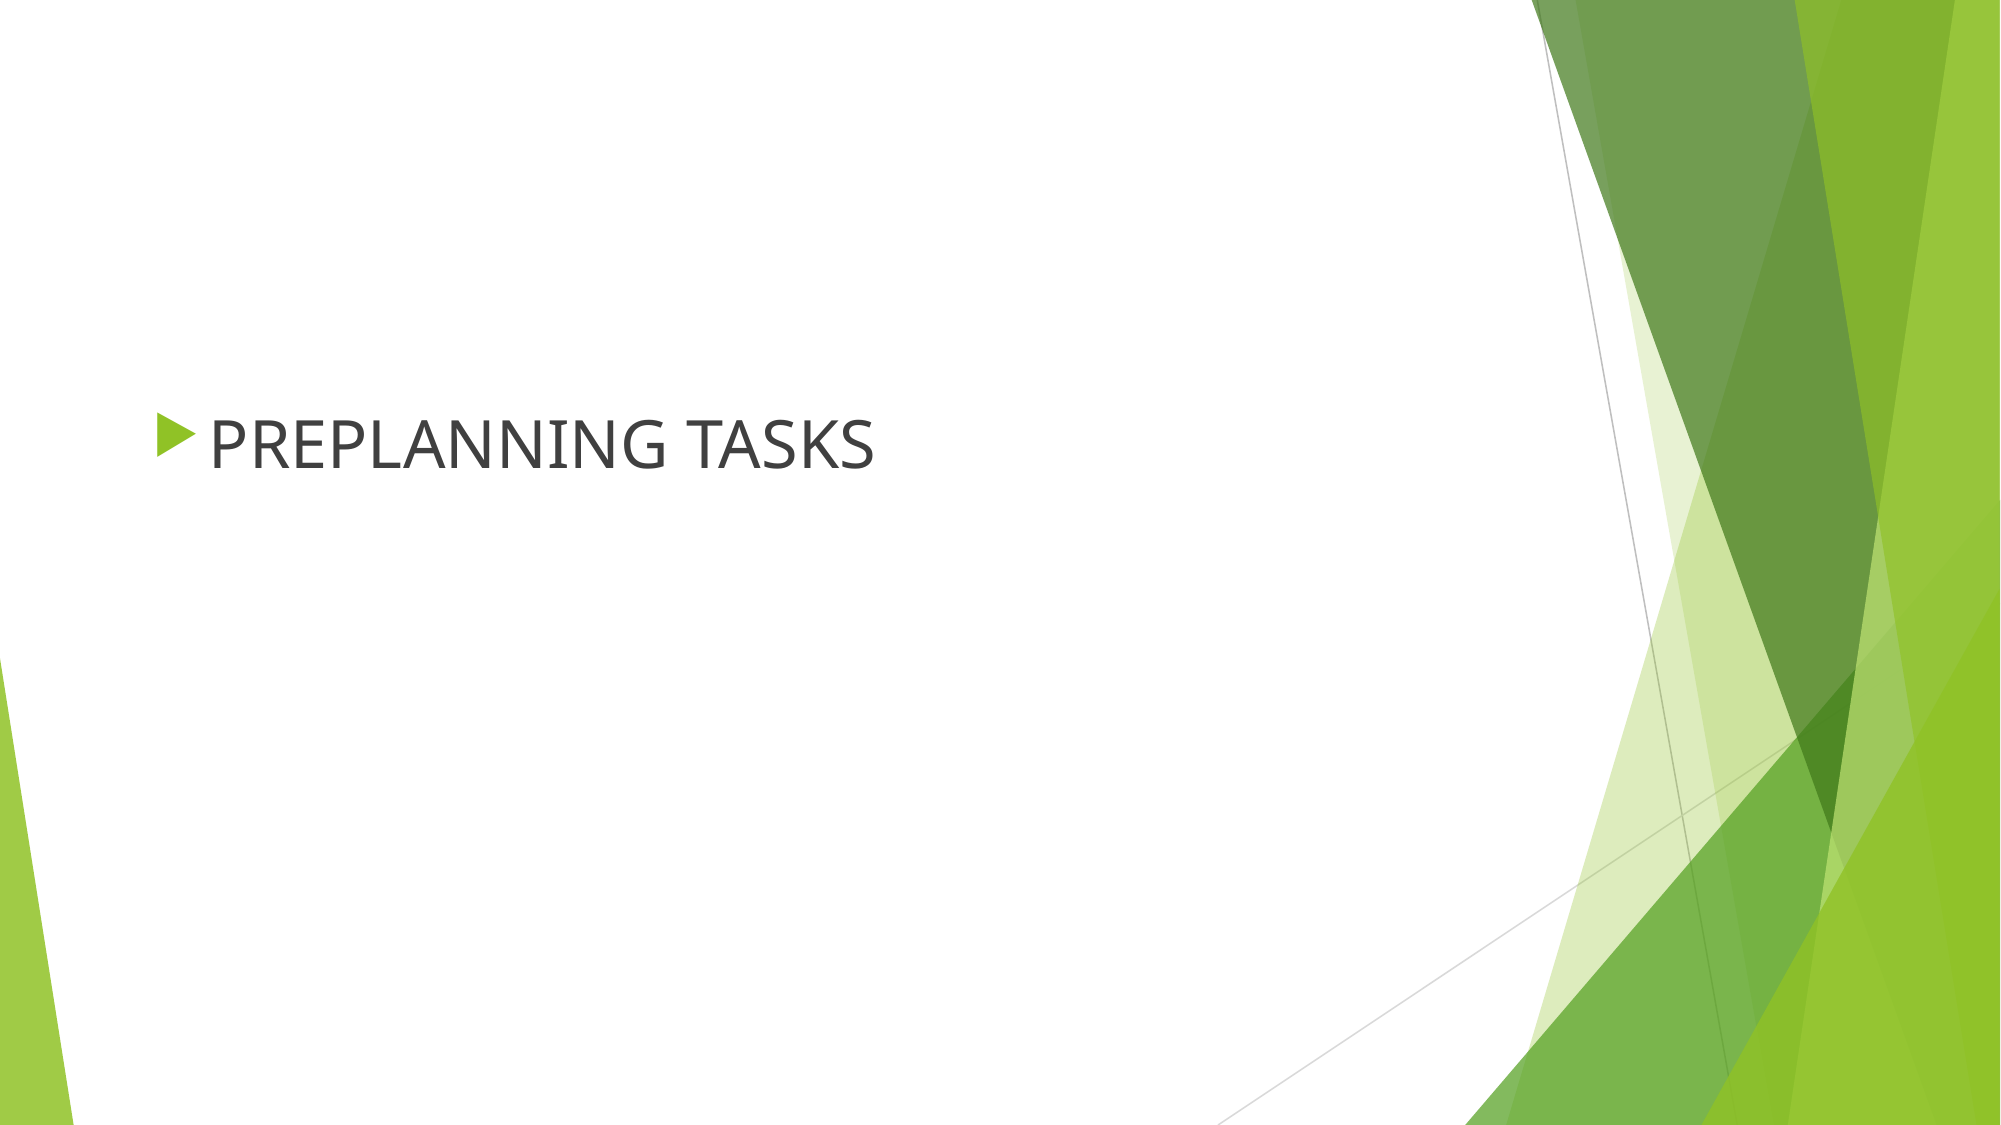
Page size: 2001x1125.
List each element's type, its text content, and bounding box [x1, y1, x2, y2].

list PREPLANNING TASKS [137, 394, 1863, 1014]
